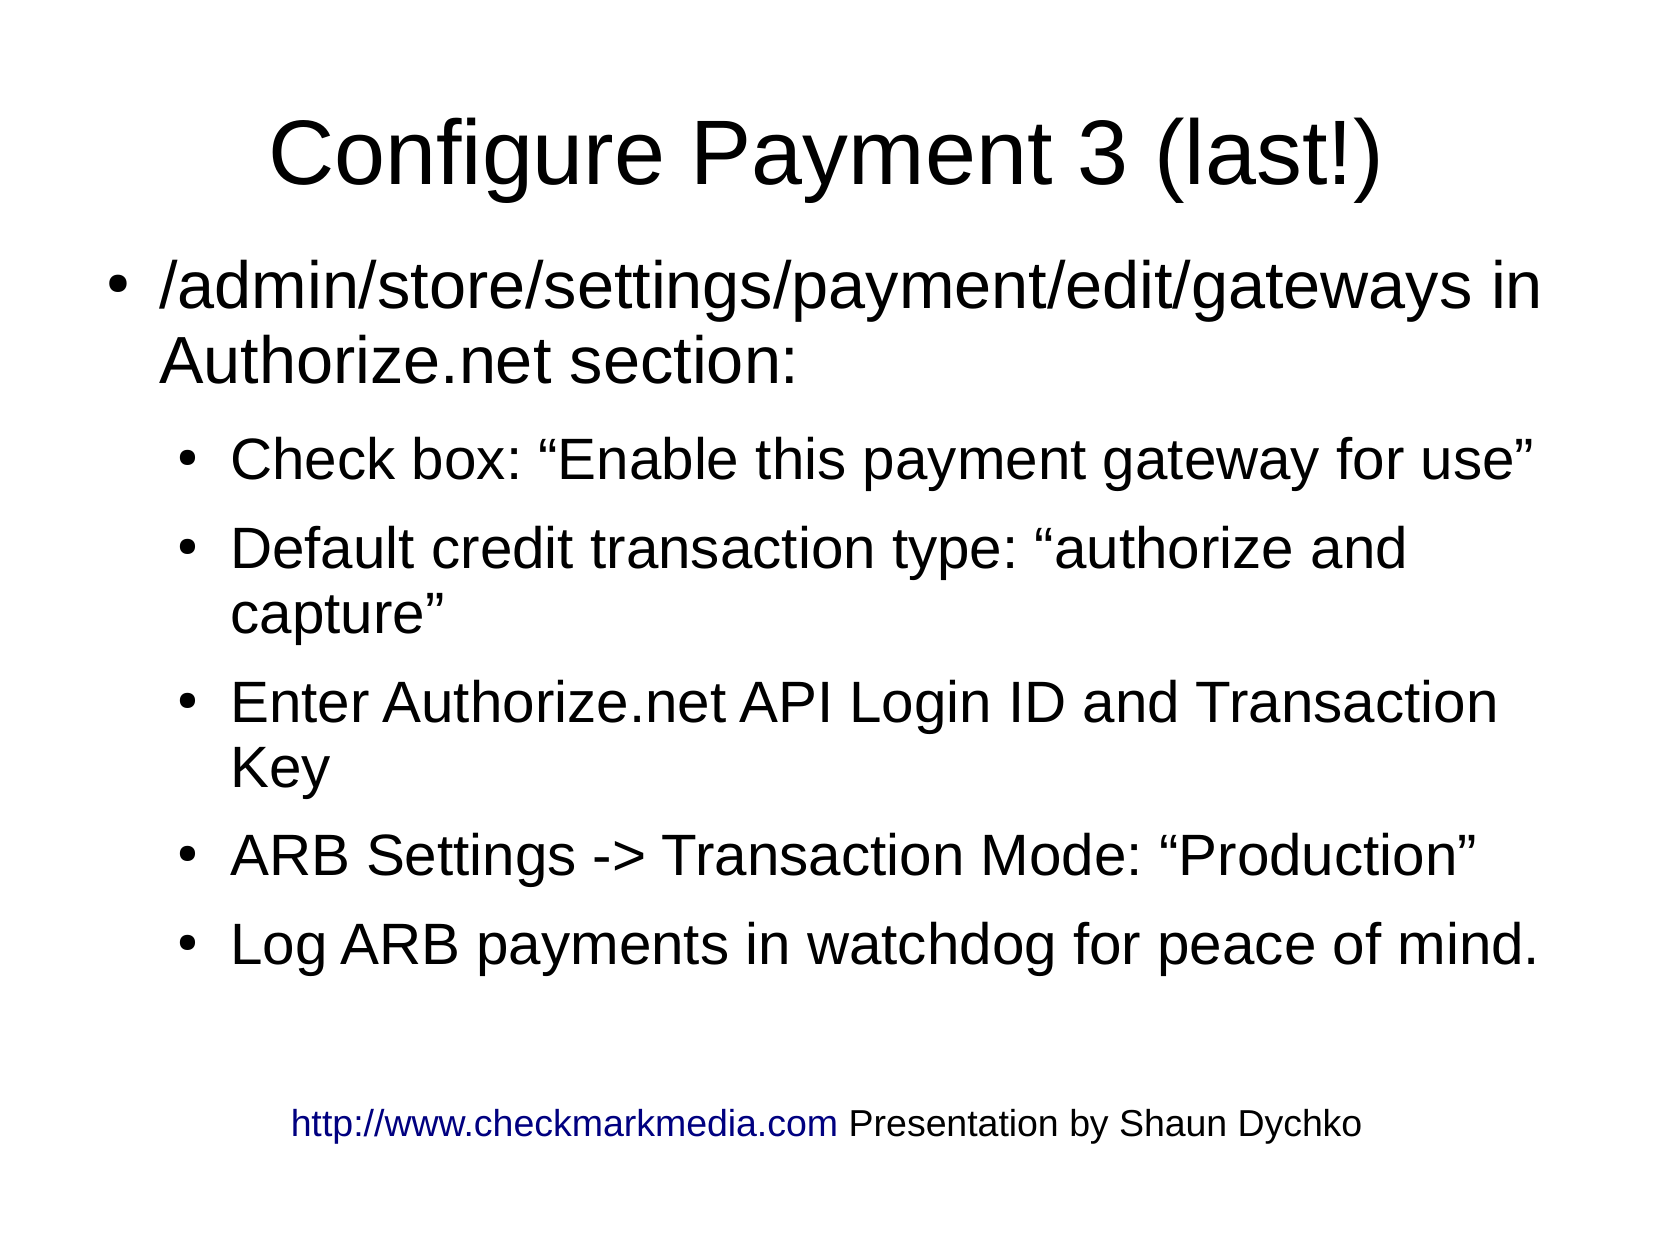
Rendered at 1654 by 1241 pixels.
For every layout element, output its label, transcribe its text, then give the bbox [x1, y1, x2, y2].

list /admin/store/settings/payment/edit/gateways in Authorize.net section: Check box: “Enable this payment gateway for use” Default credit transaction type: “authorize and capture” Enter Authorize.net API Login ID and Transaction Key ARB Settings -> Transaction Mode: “Production” Log ARB payments in watchdog for peace of mind. [88, 248, 1577, 1067]
title Configure Payment 3 (last!) [82, 56, 1571, 250]
text_box http://www.checkmarkmedia.com Presentation by Shaun Dychko [88, 1094, 1565, 1152]
